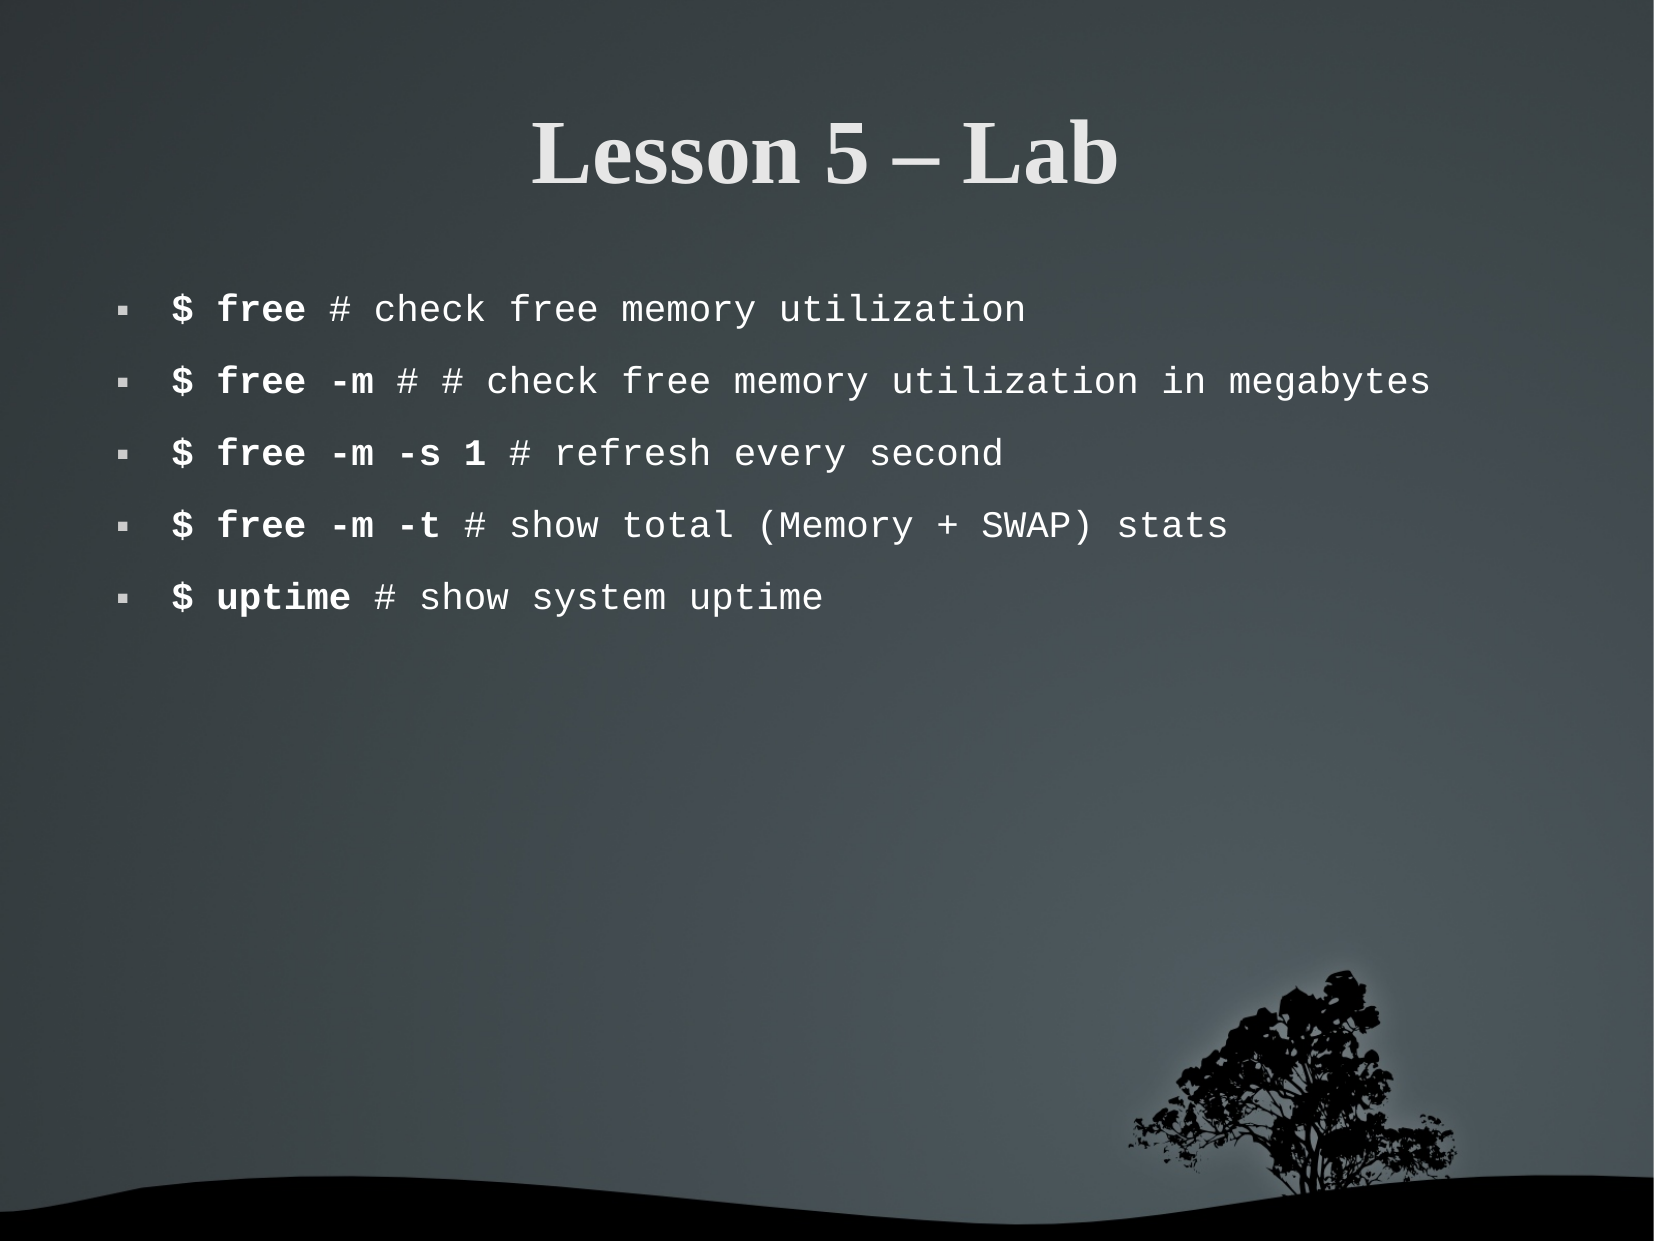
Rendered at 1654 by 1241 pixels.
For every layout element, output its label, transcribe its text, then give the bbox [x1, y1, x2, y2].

picture [0, 0, 1654, 1241]
list $ free # check free memory utilization $ free -m # # check free memory utilization in megabytes $ free -m -s 1 # refresh every second $ free -m -t # show total (Memory + SWAP) stats $ uptime # show system uptime [82, 290, 1571, 1109]
title Lesson 5 – Lab [82, 49, 1571, 257]
